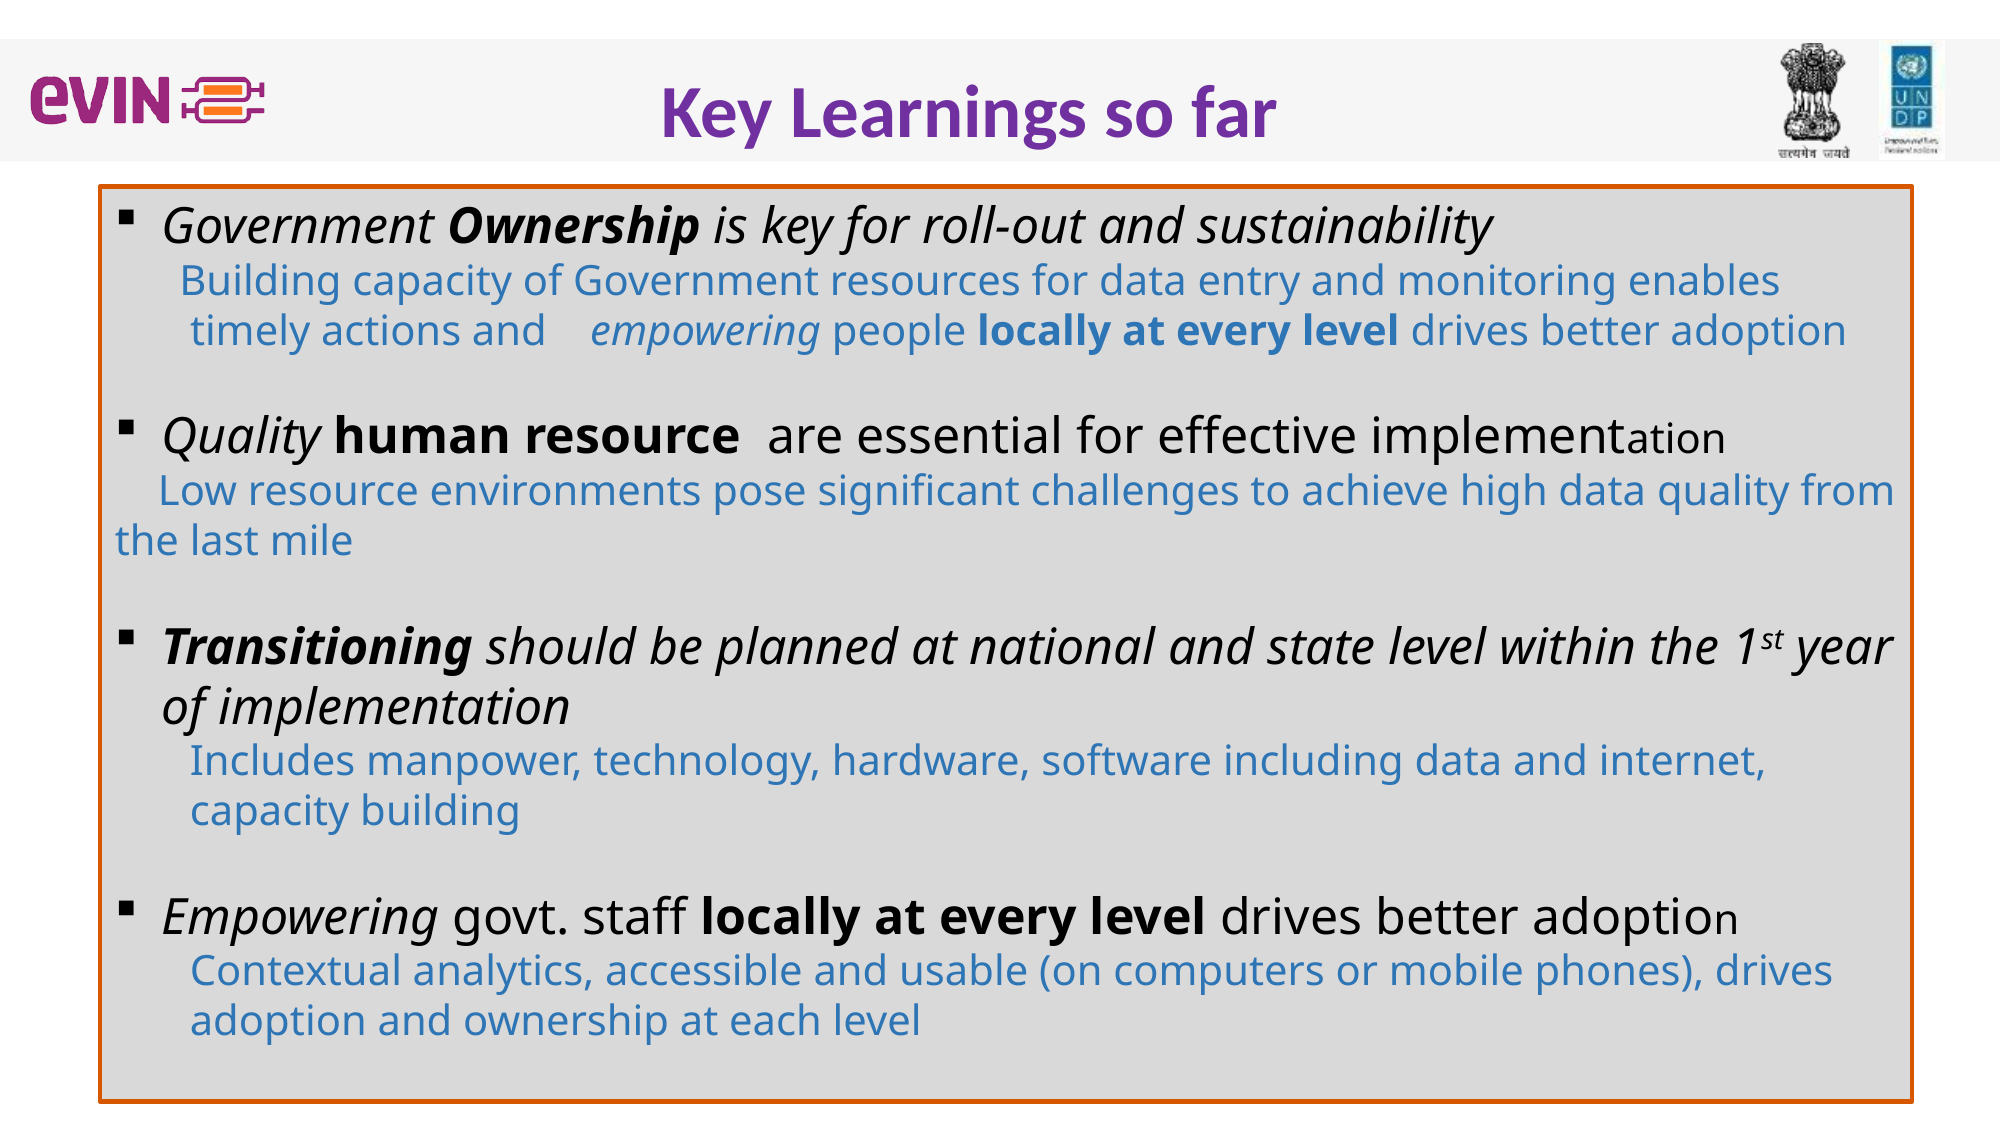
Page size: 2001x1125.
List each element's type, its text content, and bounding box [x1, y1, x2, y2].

picture [1778, 43, 1850, 158]
picture [1879, 40, 1945, 160]
text_box [0, 39, 2000, 162]
text_box Government Ownership is key for roll-out and sustainability Building capacity of Government resources for data entry and monitoring enables timely actions and empowering people locally at every level drives better adoption Quality human resource are essential for effective implementation Low resource environments pose significant challenges to achieve high data quality from the last mile Transitioning should be planned at national and state level within the 1st year of implementation Includes manpower, technology, hardware, software including data and internet, capacity building Empowering govt. staff locally at every level drives better adoption Contextual analytics, accessible and usable (on computers or mobile phones), drives adoption and ownership at each level [100, 186, 1912, 1102]
text_box Key Learnings so far [646, 55, 1294, 161]
picture [19, 64, 276, 133]
